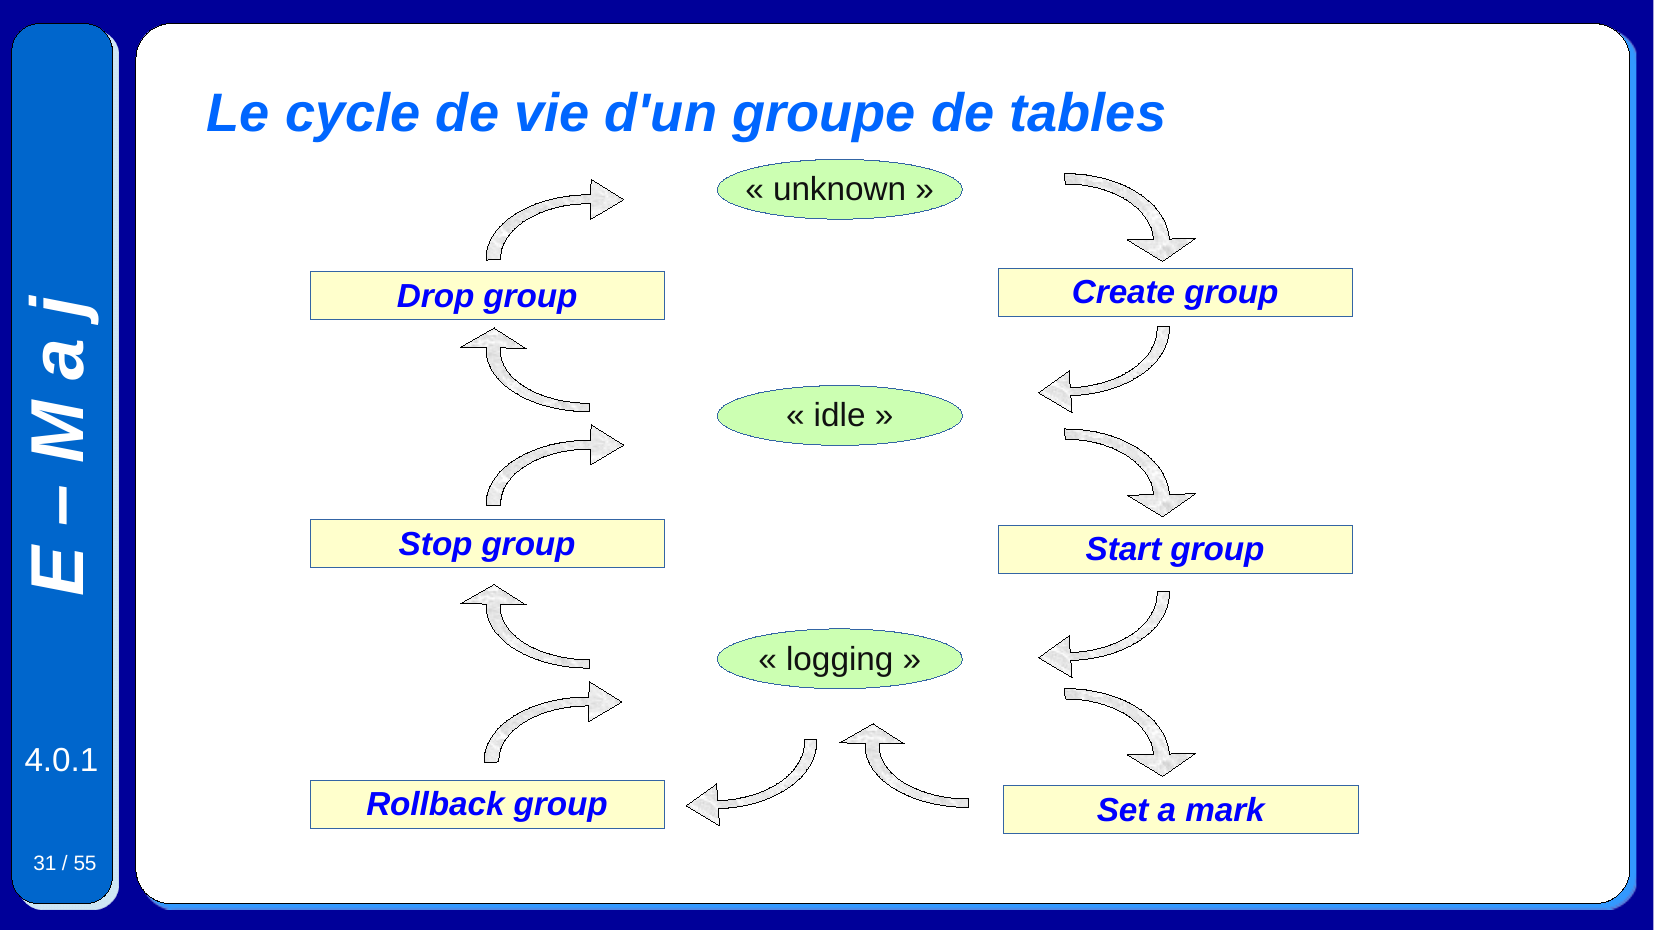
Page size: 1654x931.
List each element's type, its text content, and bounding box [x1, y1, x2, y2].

text_box [1064, 428, 1196, 517]
text_box « logging » [717, 628, 963, 689]
text_box [686, 739, 817, 826]
text_box [486, 424, 624, 506]
text_box [1064, 688, 1196, 777]
text_box Set a mark [1003, 785, 1359, 834]
text_box [460, 584, 590, 669]
text_box [839, 723, 969, 808]
text_box [484, 681, 622, 763]
text_box « unknown » [717, 159, 963, 220]
text_box [1038, 591, 1170, 678]
text_box [460, 327, 590, 412]
text_box Start group [998, 525, 1353, 574]
text_box [1064, 173, 1196, 262]
title Le cycle de vie d'un groupe de tables [206, 34, 1593, 191]
text_box Stop group [310, 519, 665, 568]
text_box Rollback group [310, 780, 665, 829]
text_box Create group [998, 268, 1353, 317]
text_box « idle » [717, 385, 963, 446]
text_box Drop group [310, 271, 665, 320]
text_box [486, 179, 624, 261]
text_box [1038, 326, 1170, 413]
